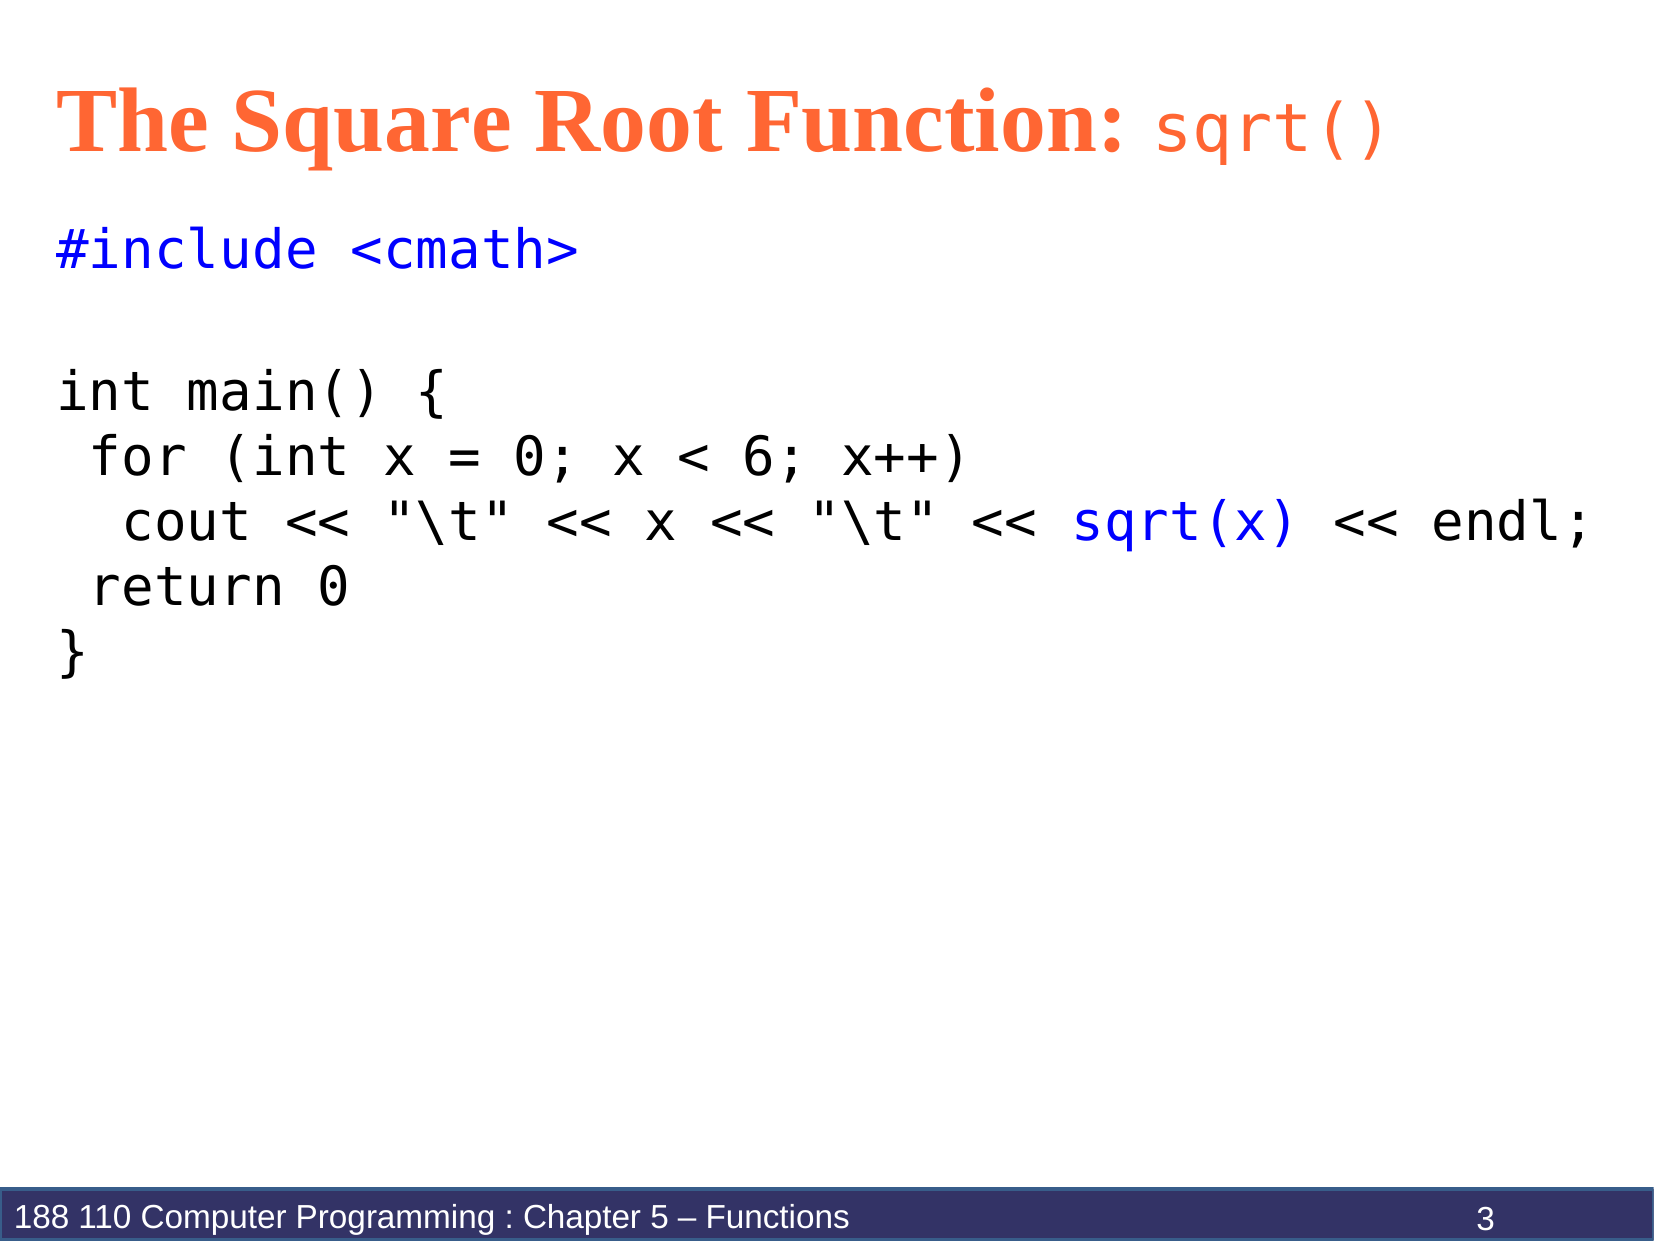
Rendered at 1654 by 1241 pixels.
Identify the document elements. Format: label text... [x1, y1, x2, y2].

list #include <cmath> int main() { for (int x = 0; x < 6; x++) cout << "\t" << x << "\t" << sqrt(x) << endl; return 0 } [56, 214, 1625, 687]
title The Square Root Function: sqrt() [55, 58, 1591, 170]
